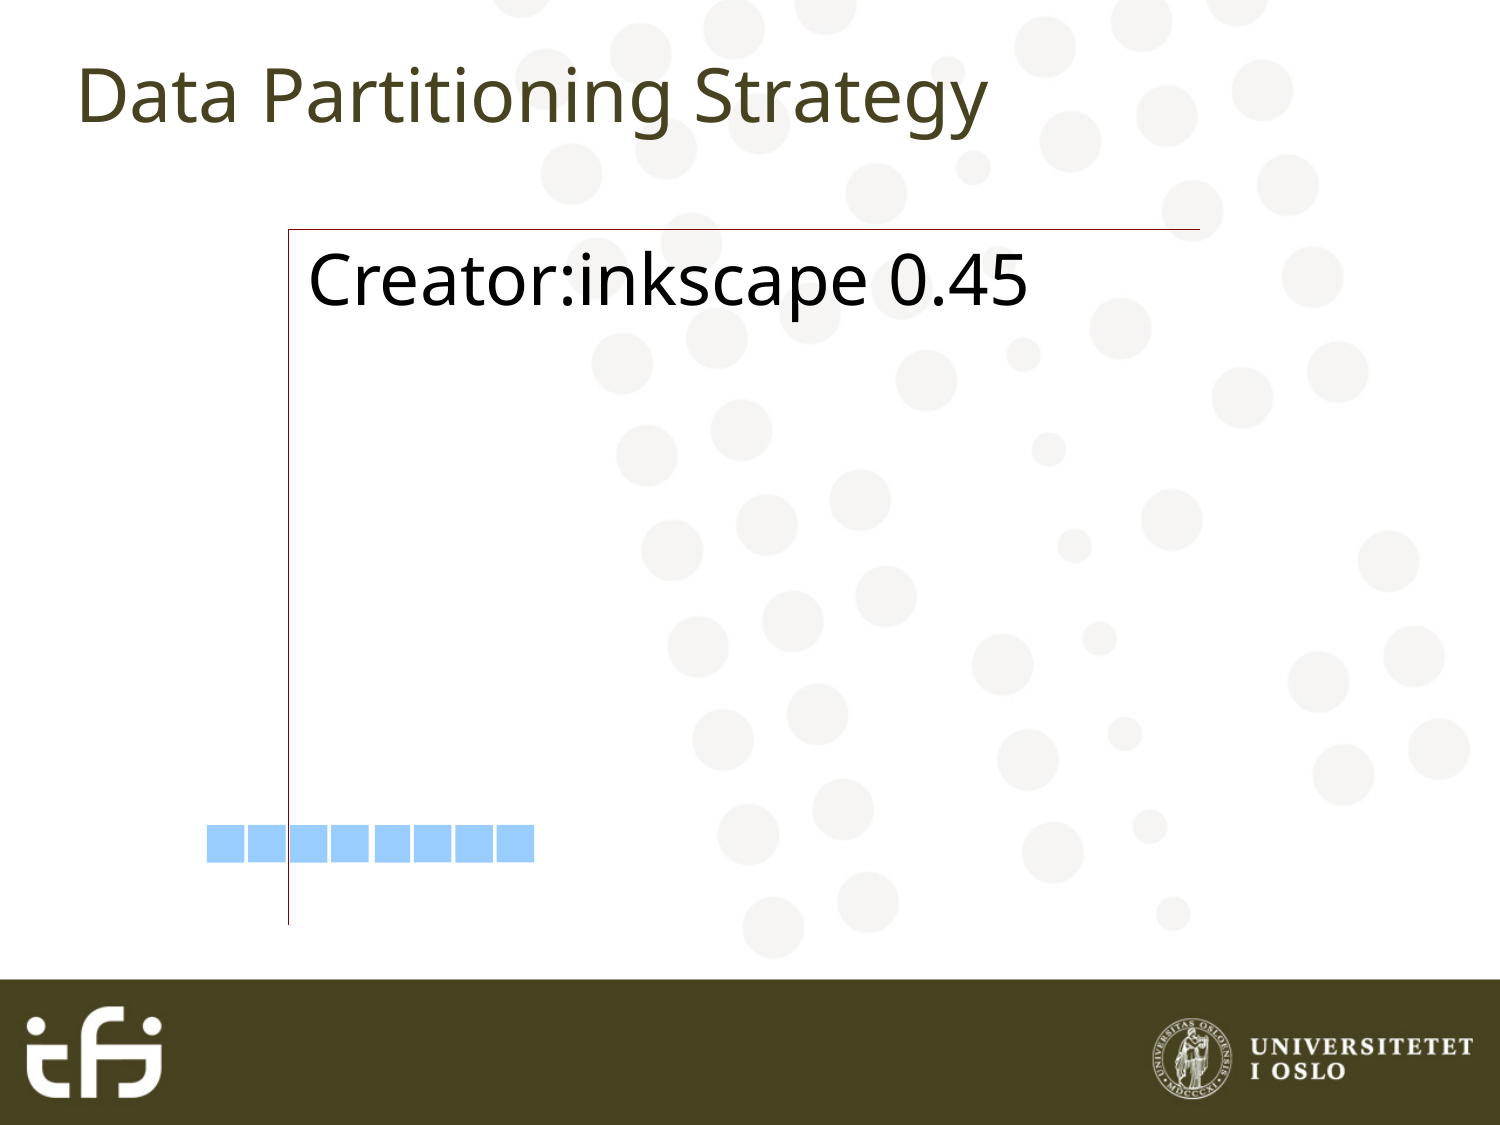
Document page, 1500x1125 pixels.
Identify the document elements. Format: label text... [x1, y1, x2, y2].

text_box [374, 825, 411, 863]
text_box [413, 824, 452, 863]
text_box [331, 824, 369, 863]
text_box [289, 825, 328, 863]
text_box [206, 825, 245, 863]
text_box [248, 824, 286, 863]
title Data Partitioning Strategy [75, 40, 1426, 146]
text_box [455, 825, 493, 863]
text_box [496, 824, 535, 863]
picture [0, 0, 1500, 1125]
